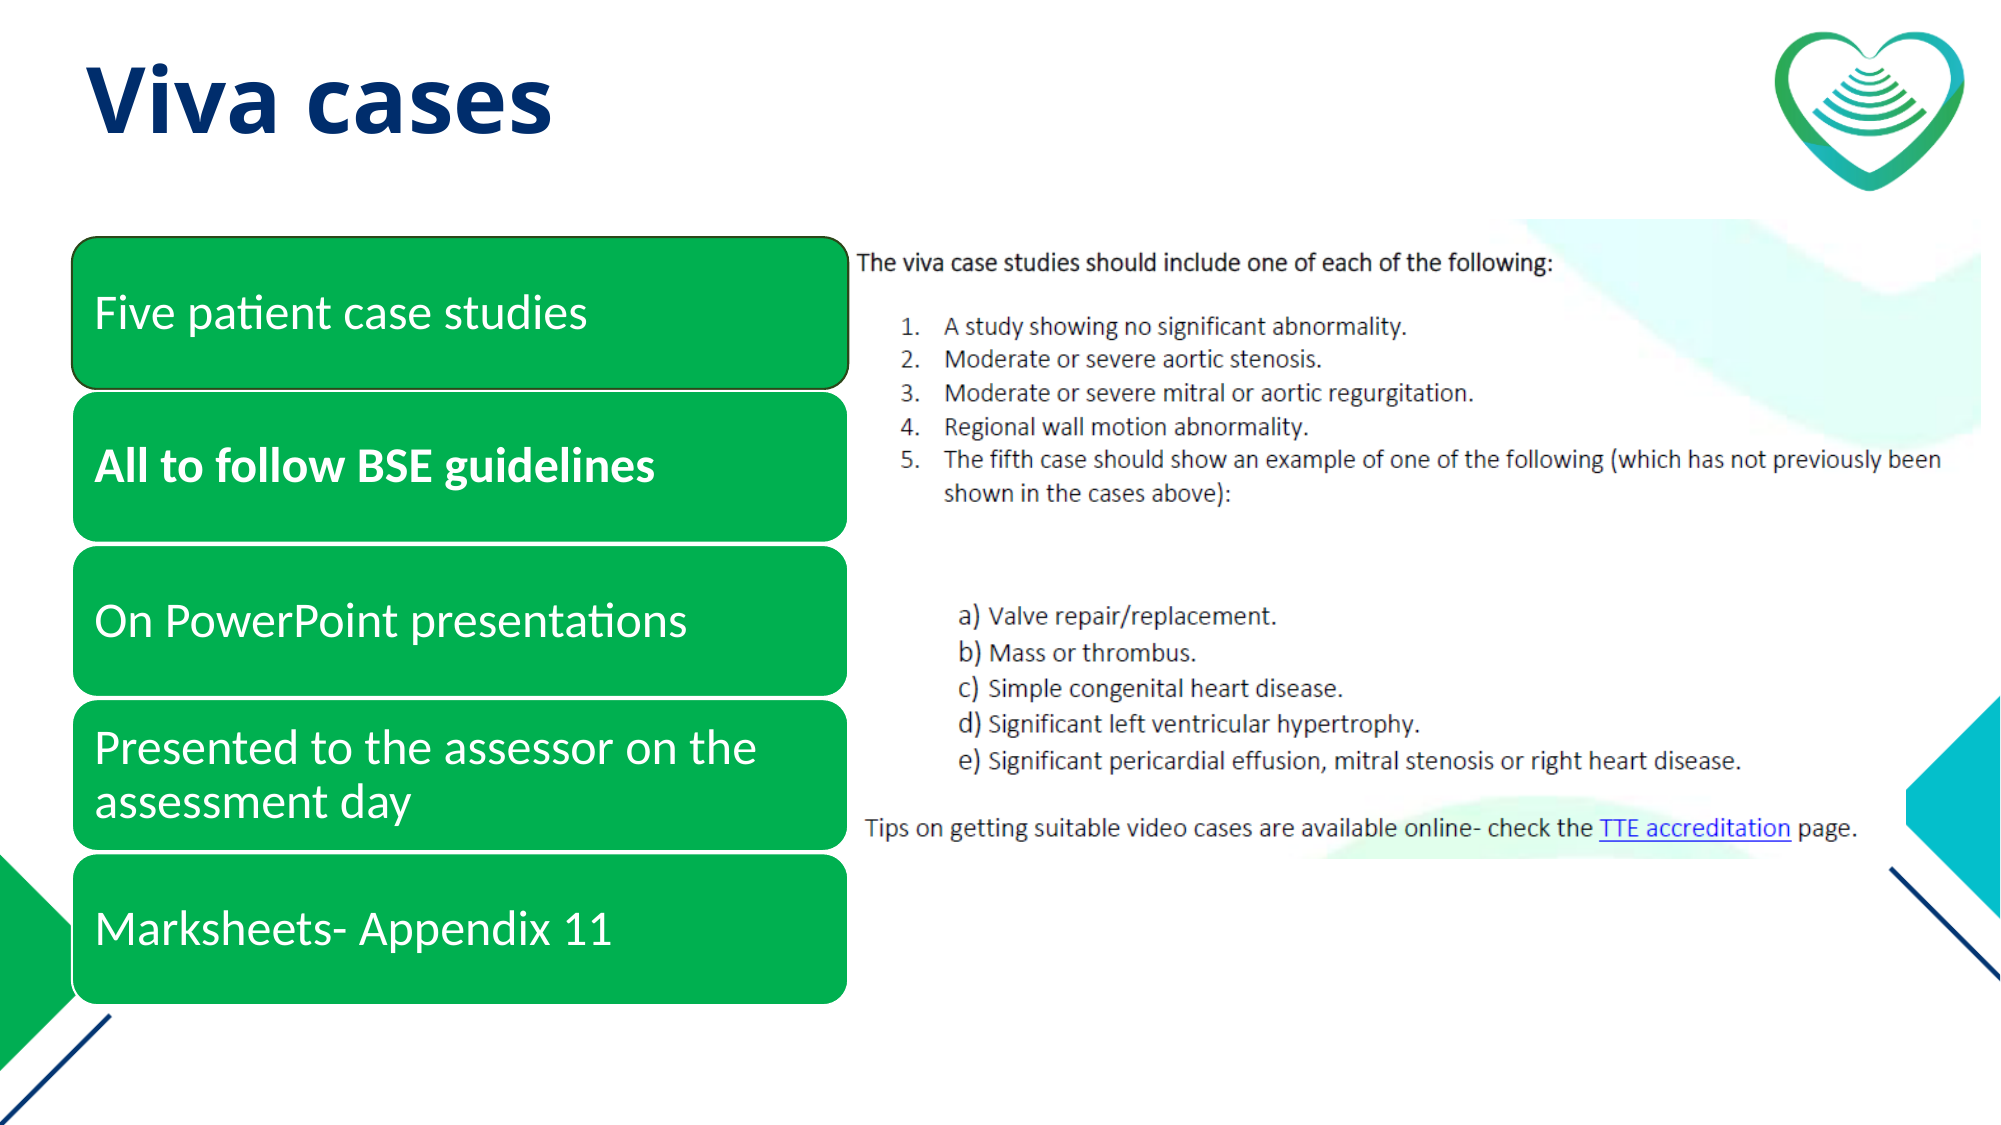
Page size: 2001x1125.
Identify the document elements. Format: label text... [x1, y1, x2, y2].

picture [848, 219, 1981, 528]
text_box All to follow BSE guidelines [71, 390, 849, 543]
text_box On PowerPoint presentations [71, 545, 849, 697]
picture [848, 580, 1906, 859]
text_box Five patient case studies [71, 237, 849, 389]
text_box Marksheets- Appendix 11 [71, 853, 849, 1006]
title Viva cases [71, 46, 1797, 261]
text_box Presented to the assessor on the assessment day [71, 699, 849, 852]
